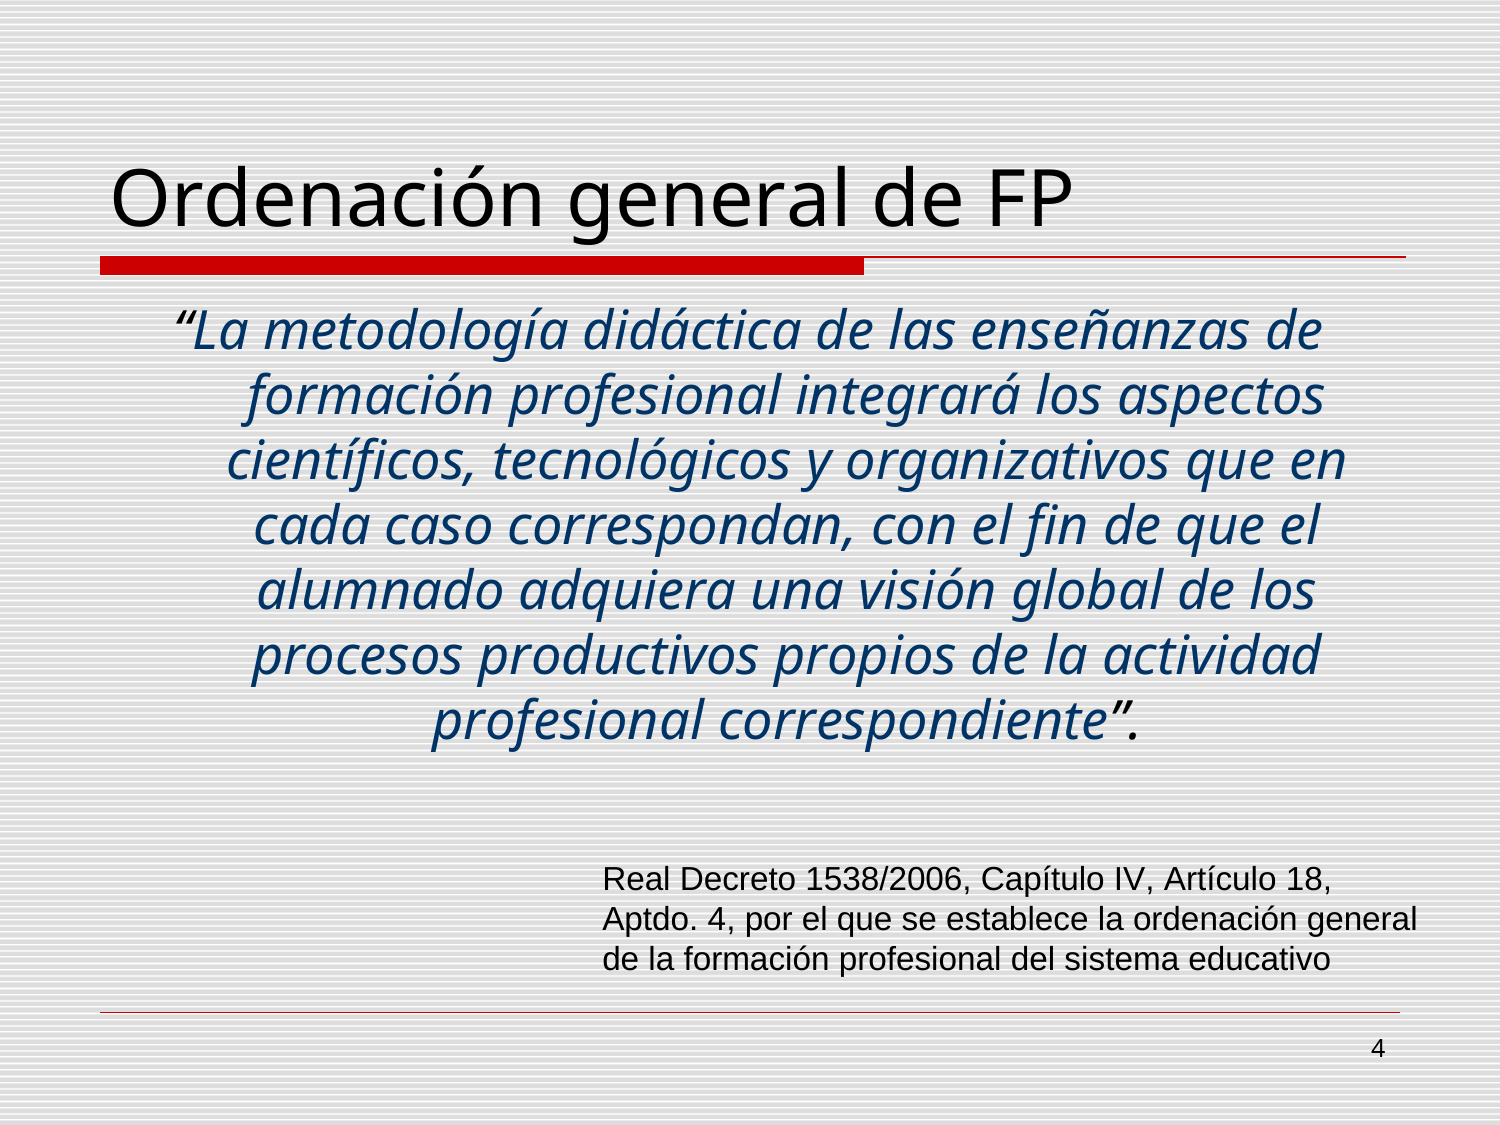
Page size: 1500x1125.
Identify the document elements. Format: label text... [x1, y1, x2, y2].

picture [0, 0, 1500, 1125]
text_box <número> [1074, 1024, 1401, 1103]
text_box Real Decreto 1538/2006, Capítulo IV, Artículo 18, Aptdo. 4, por el que se establece la ordenación general de la formación profesional del sistema educativo [587, 849, 1438, 986]
list “La metodología didáctica de las enseñanzas de formación profesional integrará los aspectos científicos, tecnológicos y organizativos que en cada caso correspondan, con el fin de que el alumnado adquiera una visión global de los procesos productivos propios de la actividad profesional correspondiente”. [92, 287, 1406, 901]
title Ordenación general de FP [94, 49, 1407, 250]
